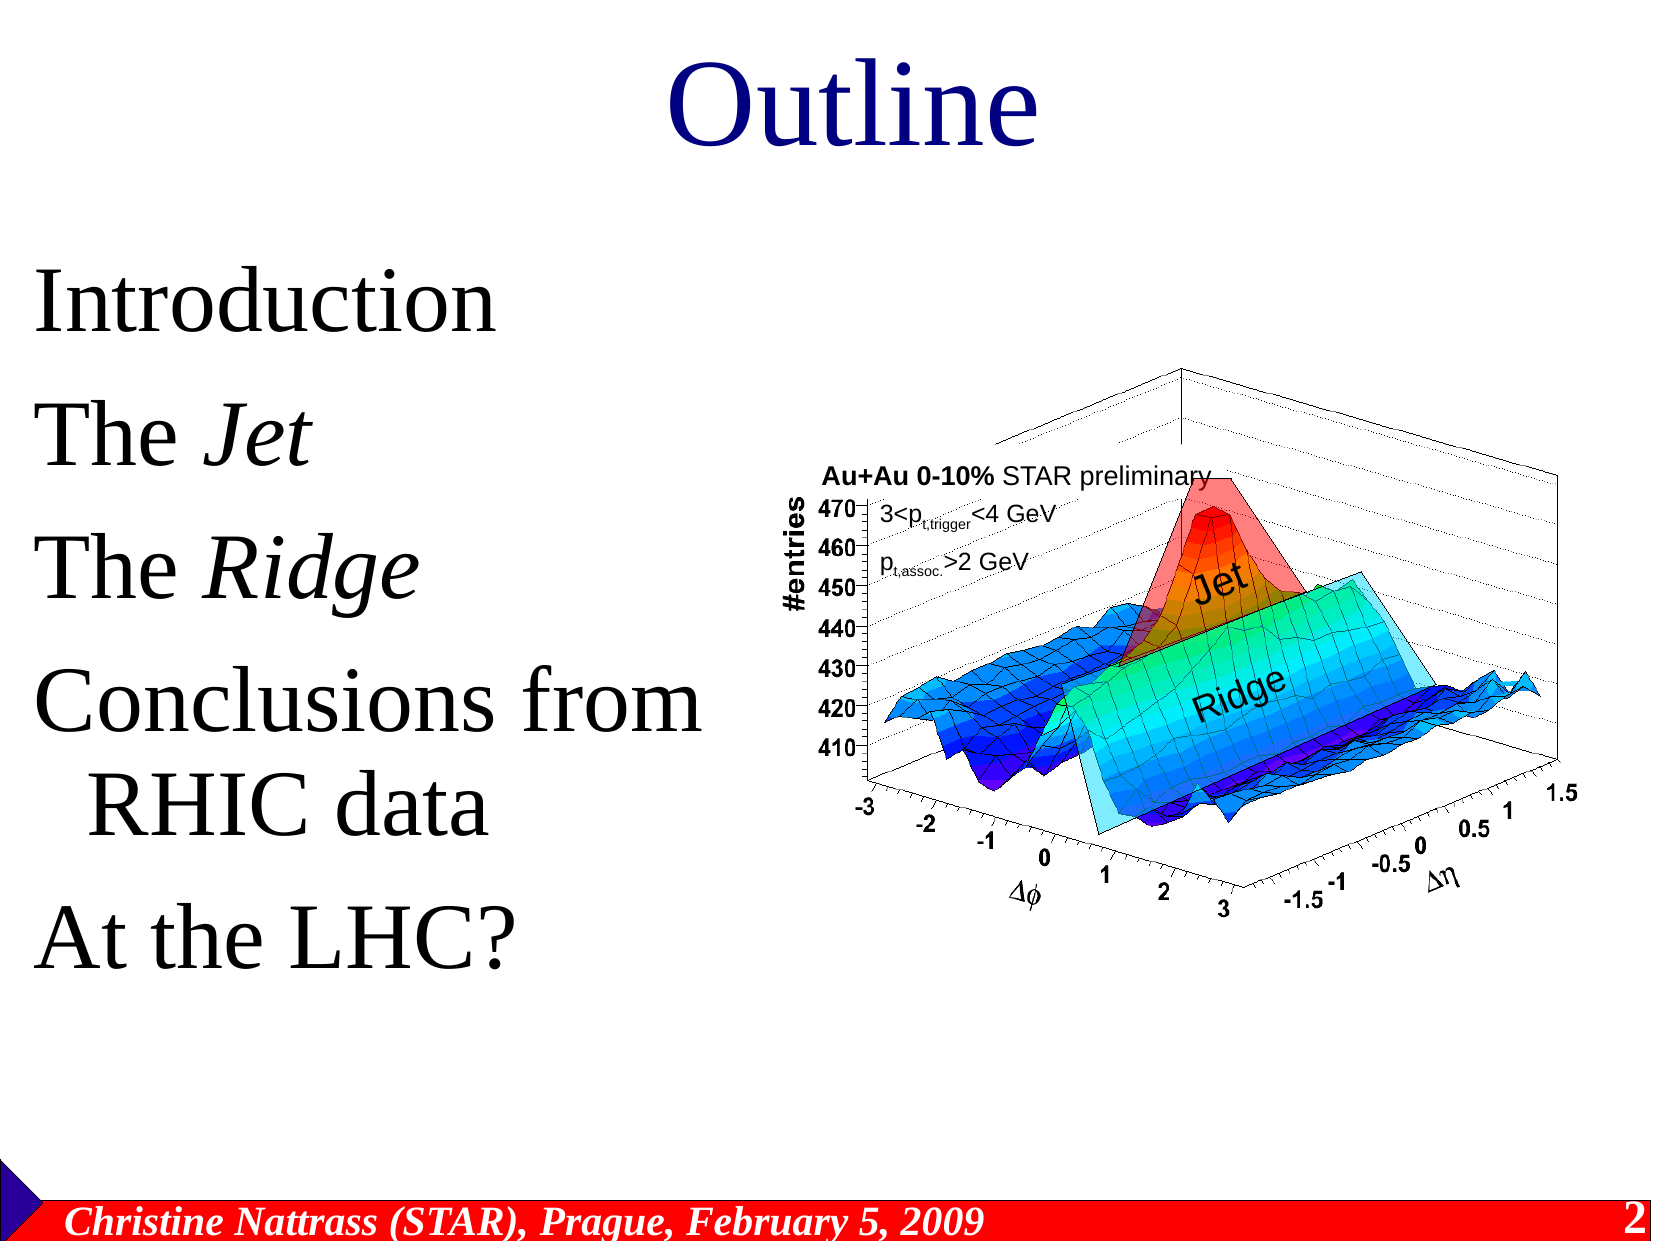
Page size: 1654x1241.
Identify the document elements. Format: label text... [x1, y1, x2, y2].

title Outline [53, 0, 1654, 208]
picture [781, 303, 1643, 952]
list Introduction The Jet The Ridge Conclusions from RHIC data At the LHC? [15, 248, 764, 989]
text_box 2 [1549, 1183, 1654, 1241]
text_box Jet [1167, 538, 1270, 628]
text_box Ridge [1169, 621, 1366, 745]
text_box Au+Au 0-10% STAR preliminary [806, 444, 1227, 499]
text_box [1061, 478, 1437, 835]
text_box 3<pt,trigger<4 GeV pt,assoc.>2 GeV [865, 499, 1106, 588]
